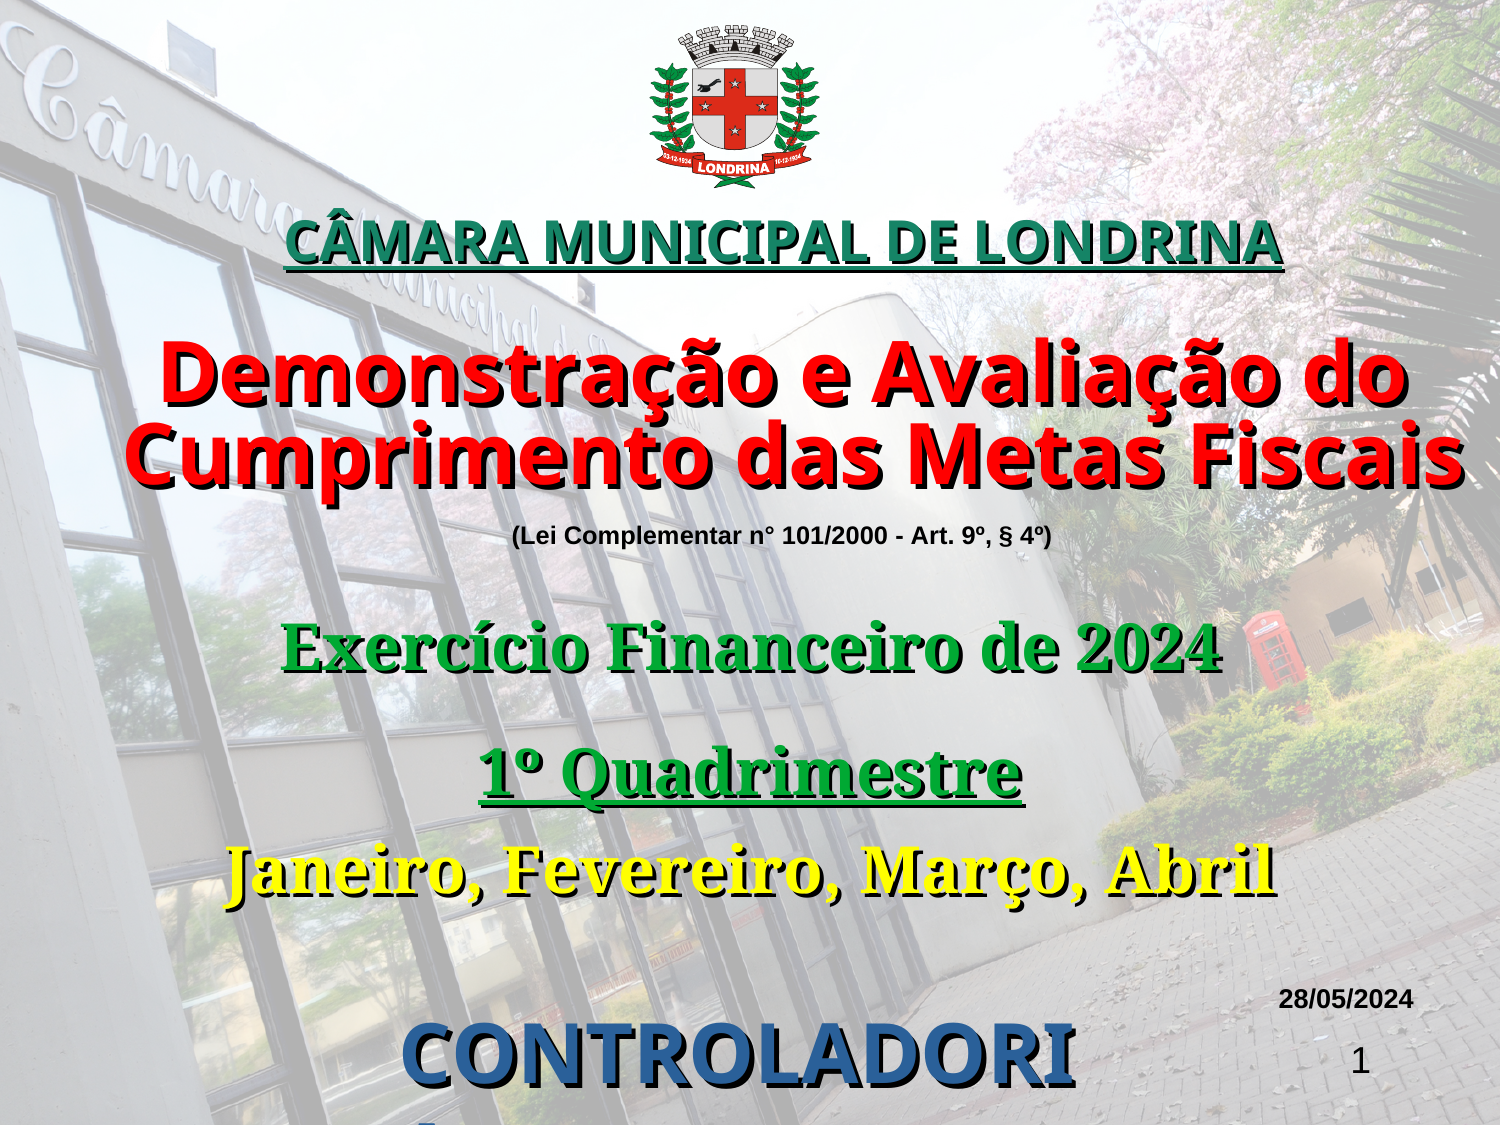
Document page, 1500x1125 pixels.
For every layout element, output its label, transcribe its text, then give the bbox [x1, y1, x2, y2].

text_box CÂMARA MUNICIPAL DE LONDRINA Demonstração e Avaliação do Cumprimento das Metas Fiscais (Lei Complementar n° 101/2000 - Art. 9º, § 4º) [38, 188, 1500, 567]
text_box <número> [1335, 1028, 1500, 1099]
text_box 28/05/2024 [1216, 980, 1441, 1039]
text_box CONTROLADORIA [383, 992, 1135, 1125]
text_box Exercício Financeiro de 2024 1º Quadrimestre Janeiro, Fevereiro, Março, Abril [0, 596, 1500, 916]
picture [649, 25, 820, 189]
